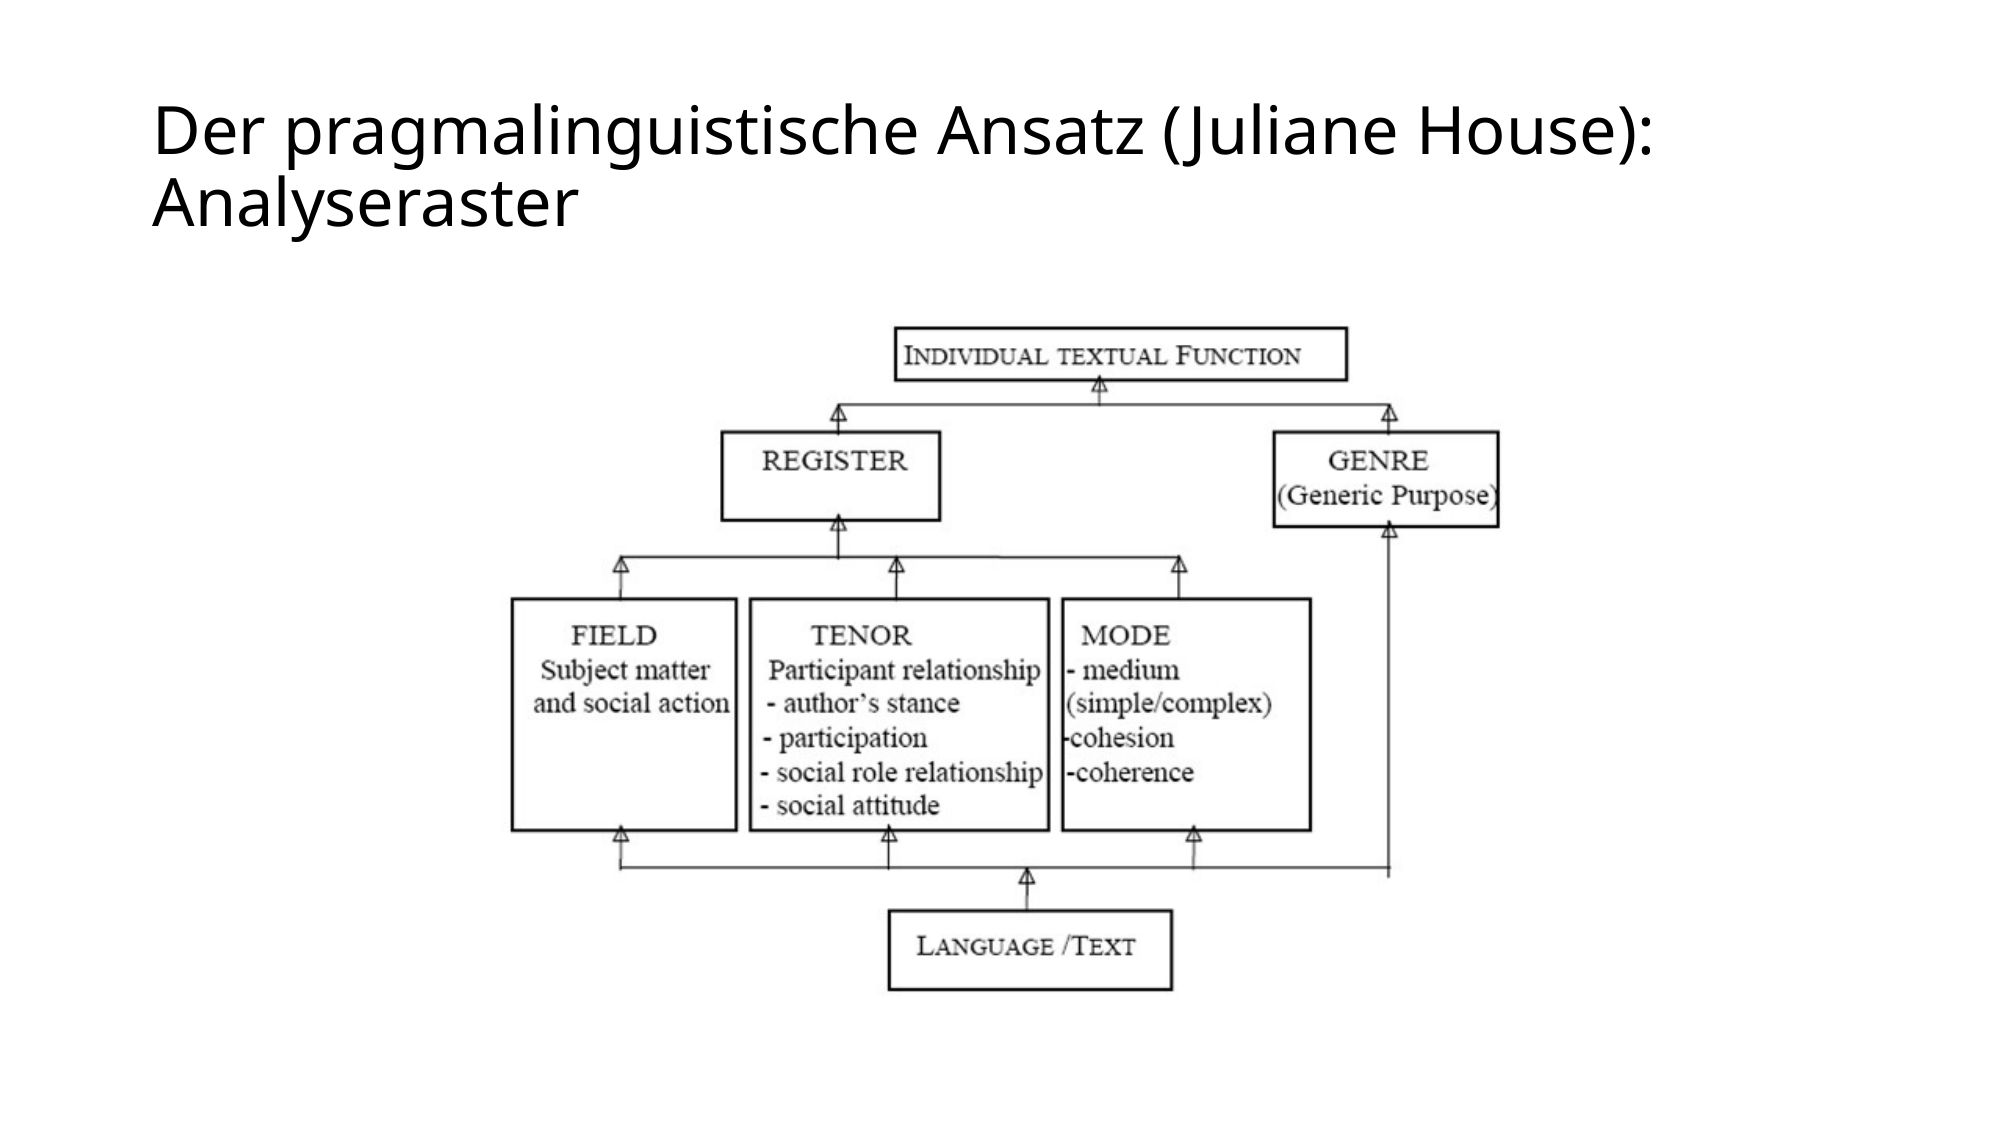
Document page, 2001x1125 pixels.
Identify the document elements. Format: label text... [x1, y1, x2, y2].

title Der pragmalinguistische Ansatz (Juliane House): Analyseraster [137, 59, 1863, 278]
picture [489, 308, 1511, 1005]
